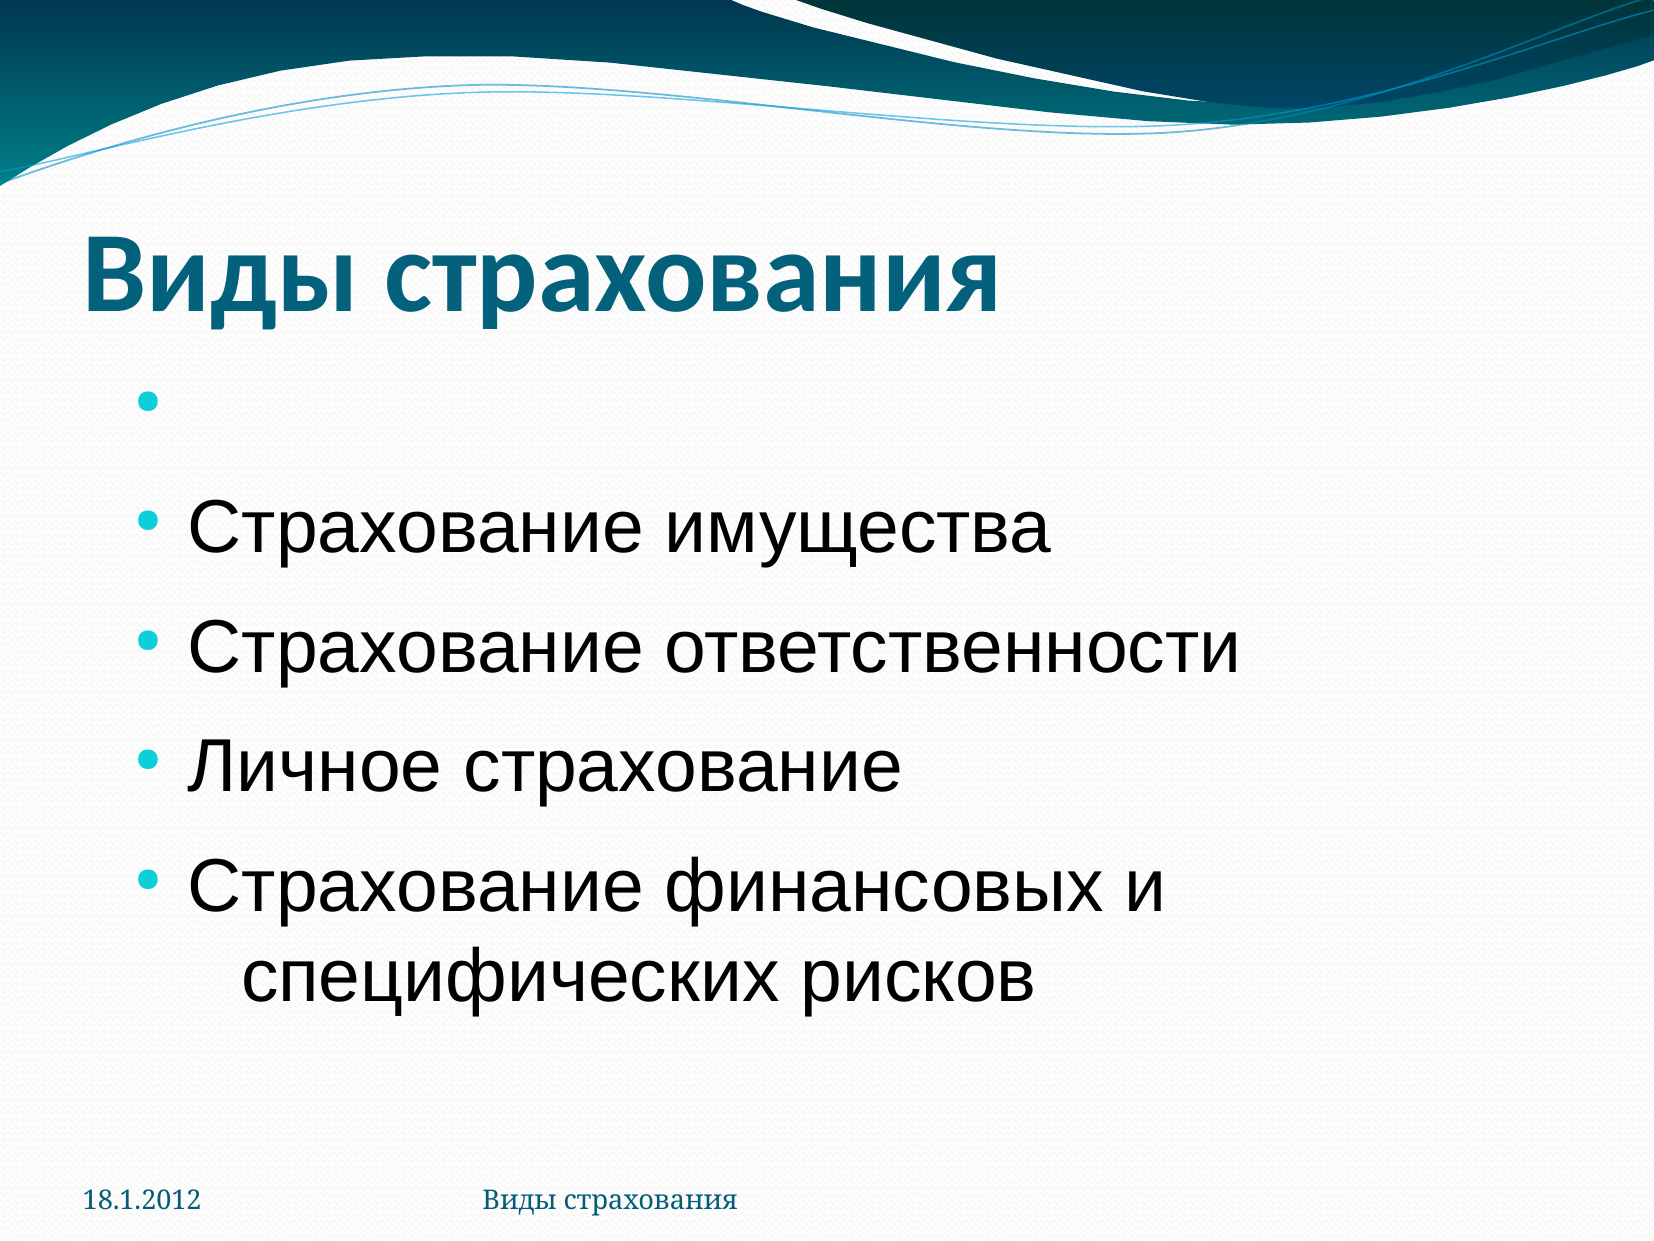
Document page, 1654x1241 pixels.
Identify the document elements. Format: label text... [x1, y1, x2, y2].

title Виды страхования [82, 127, 1571, 335]
list Страхование имущества Страхование ответственности Личное страхование Страхование финансовых и специфических рисков [82, 349, 1571, 1144]
text_box 18.1.2012 [82, 1149, 469, 1216]
text_box Виды страхования [482, 1149, 1089, 1216]
